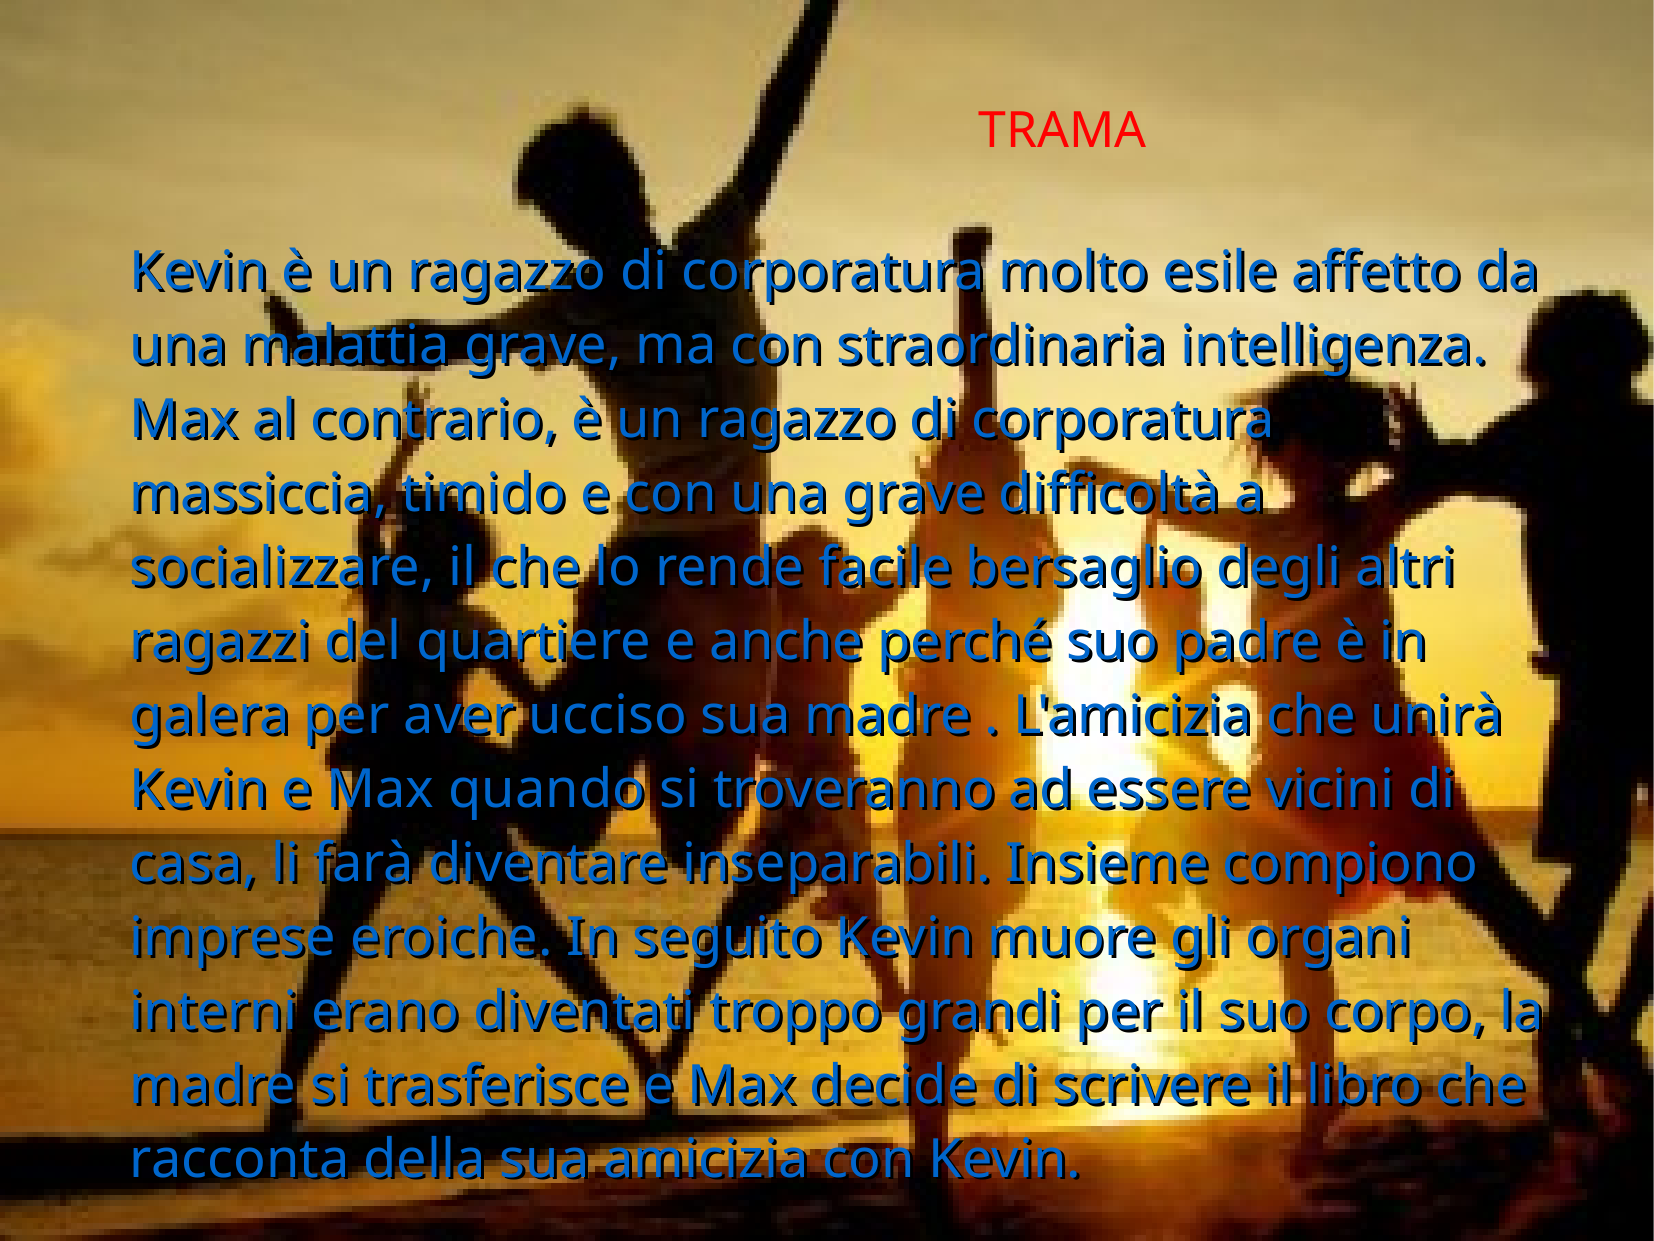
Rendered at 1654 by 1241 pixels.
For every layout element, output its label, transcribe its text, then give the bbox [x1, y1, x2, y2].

list Kevin è un ragazzo di corporatura molto esile affetto da una malattia grave, ma con straordinaria intelligenza. Max al contrario, è un ragazzo di corporatura massiccia, timido e con una grave difficoltà a socializzare, il che lo rende facile bersaglio degli altri ragazzi del quartiere e anche perché suo padre è in galera per aver ucciso sua madre . L'amicizia che unirà Kevin e Max quando si troveranno ad essere vicini di casa, li farà diventare inseparabili. Insieme compiono imprese eroiche. In seguito Kevin muore gli organi interni erano diventati troppo grandi per il suo corpo, la madre si trasferisce e Max decide di scrivere il libro che racconta della sua amicizia con Kevin. [59, 231, 1548, 1214]
title TRAMA [318, 24, 1654, 232]
picture [0, 0, 1654, 1241]
